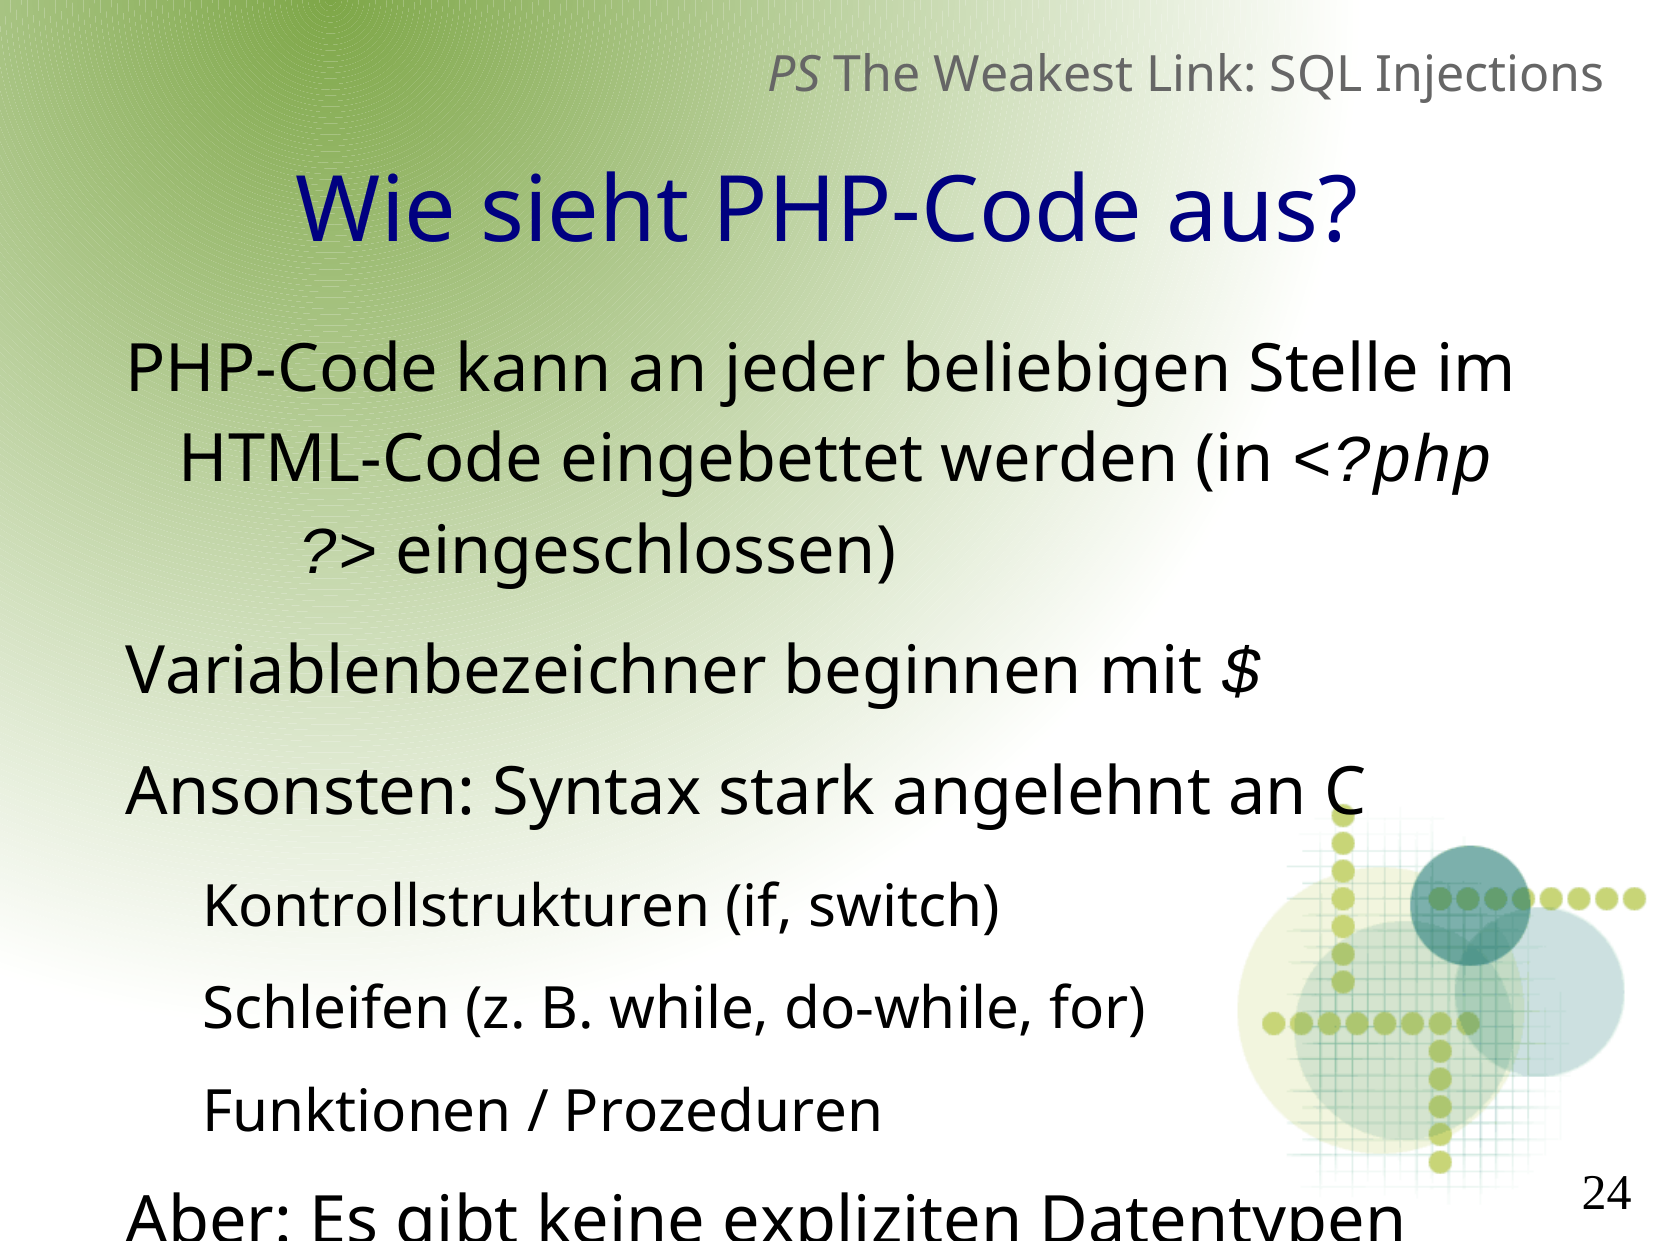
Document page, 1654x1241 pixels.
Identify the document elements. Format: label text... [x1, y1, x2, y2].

title Wie sieht PHP-Code aus? [121, 102, 1534, 311]
picture [1224, 792, 1654, 1211]
list PHP-Code kann an jeder beliebigen Stelle im HTML-Code eingebettet werden (in <?php ?> eingeschlossen) Variablenbezeichner beginnen mit $ Ansonsten: Syntax stark angelehnt an C Kontrollstrukturen (if, switch) Schleifen (z. B. while, do-while, for) Funktionen / Prozeduren Aber: Es gibt keine expliziten Datentypen [107, 319, 1521, 1174]
